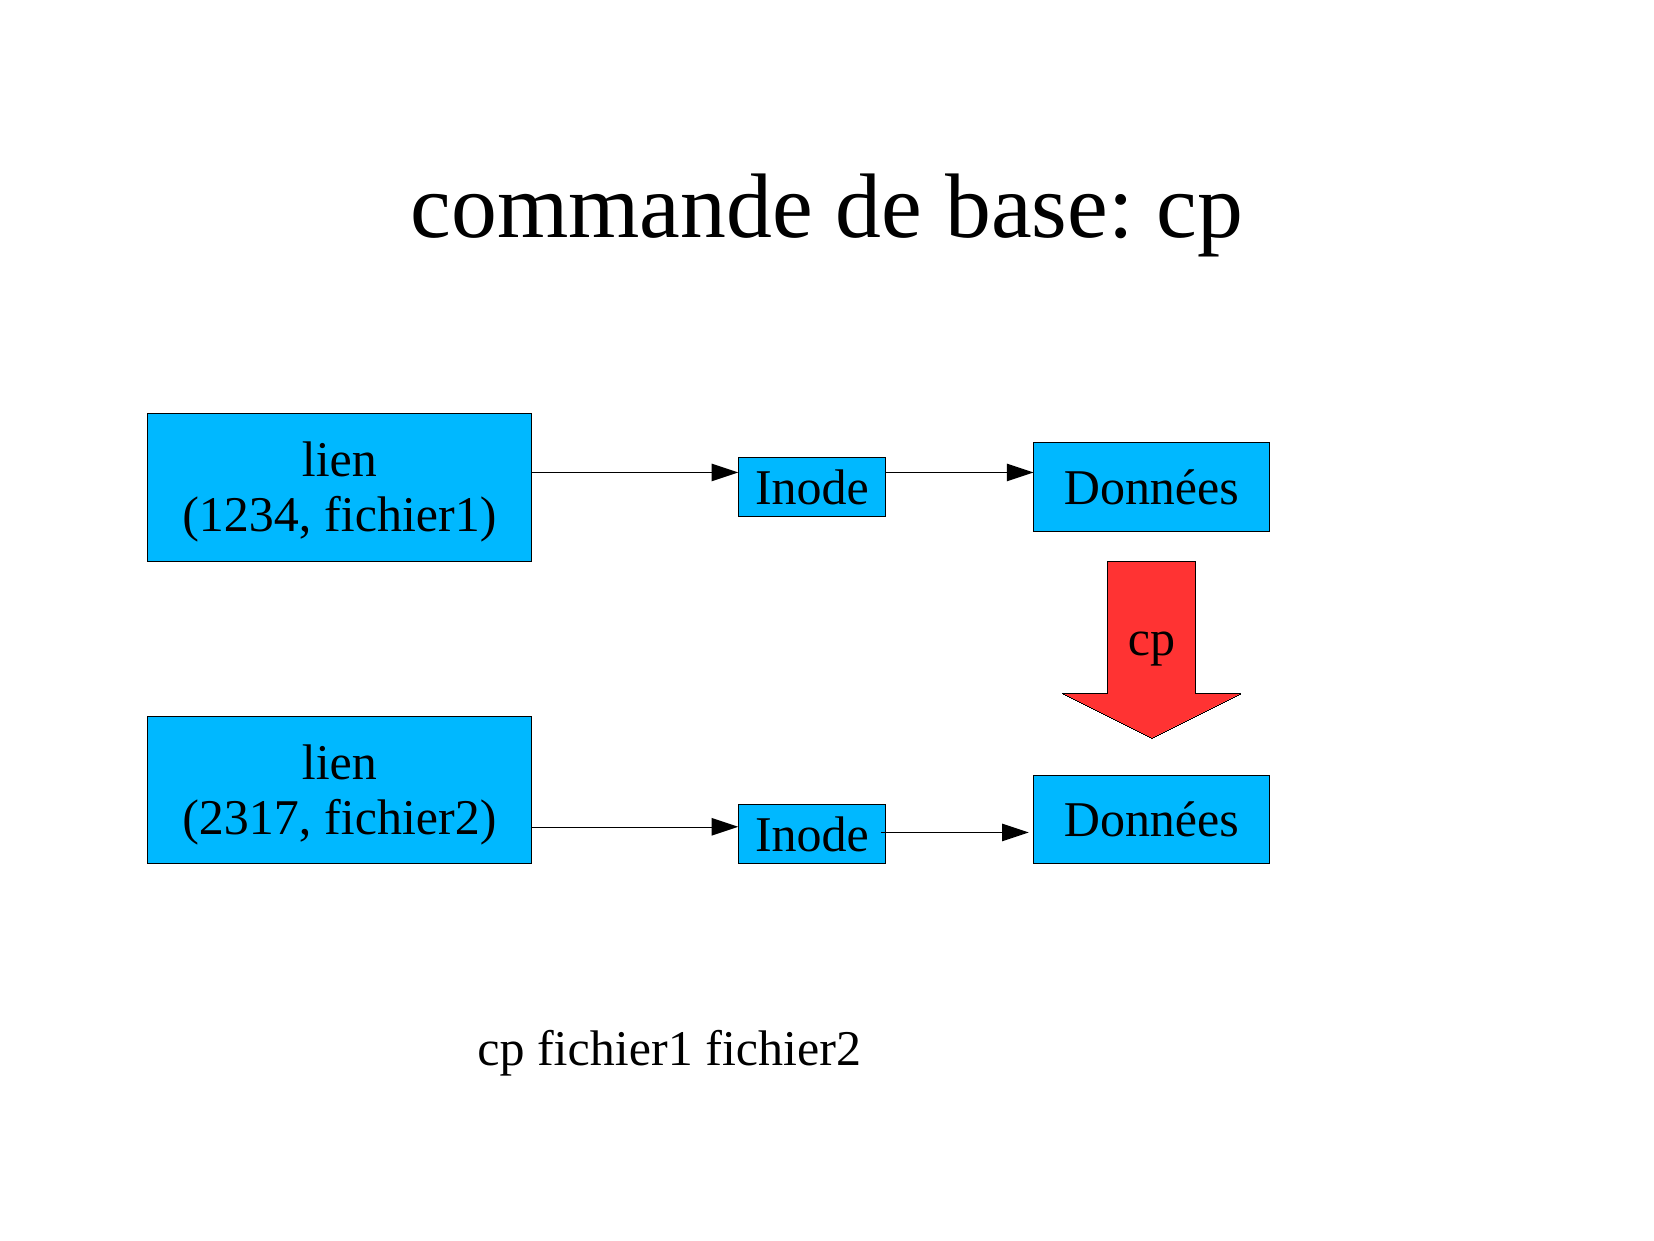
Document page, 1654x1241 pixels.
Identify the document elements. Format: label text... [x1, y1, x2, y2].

title commande de base: cp [121, 102, 1534, 311]
text_box lien (2317, fichier2) [147, 716, 532, 864]
text_box [1062, 693, 1107, 716]
text_box Données [1033, 775, 1270, 864]
text_box Inode [738, 804, 886, 864]
text_box cp [1107, 561, 1196, 717]
text_box lien (1234, fichier1) [147, 413, 532, 562]
text_box [1196, 693, 1241, 717]
text_box [1109, 717, 1195, 739]
text_box Inode [738, 457, 886, 517]
text_box cp fichier1 fichier2 [477, 1020, 862, 1077]
text_box Données [1033, 442, 1270, 532]
